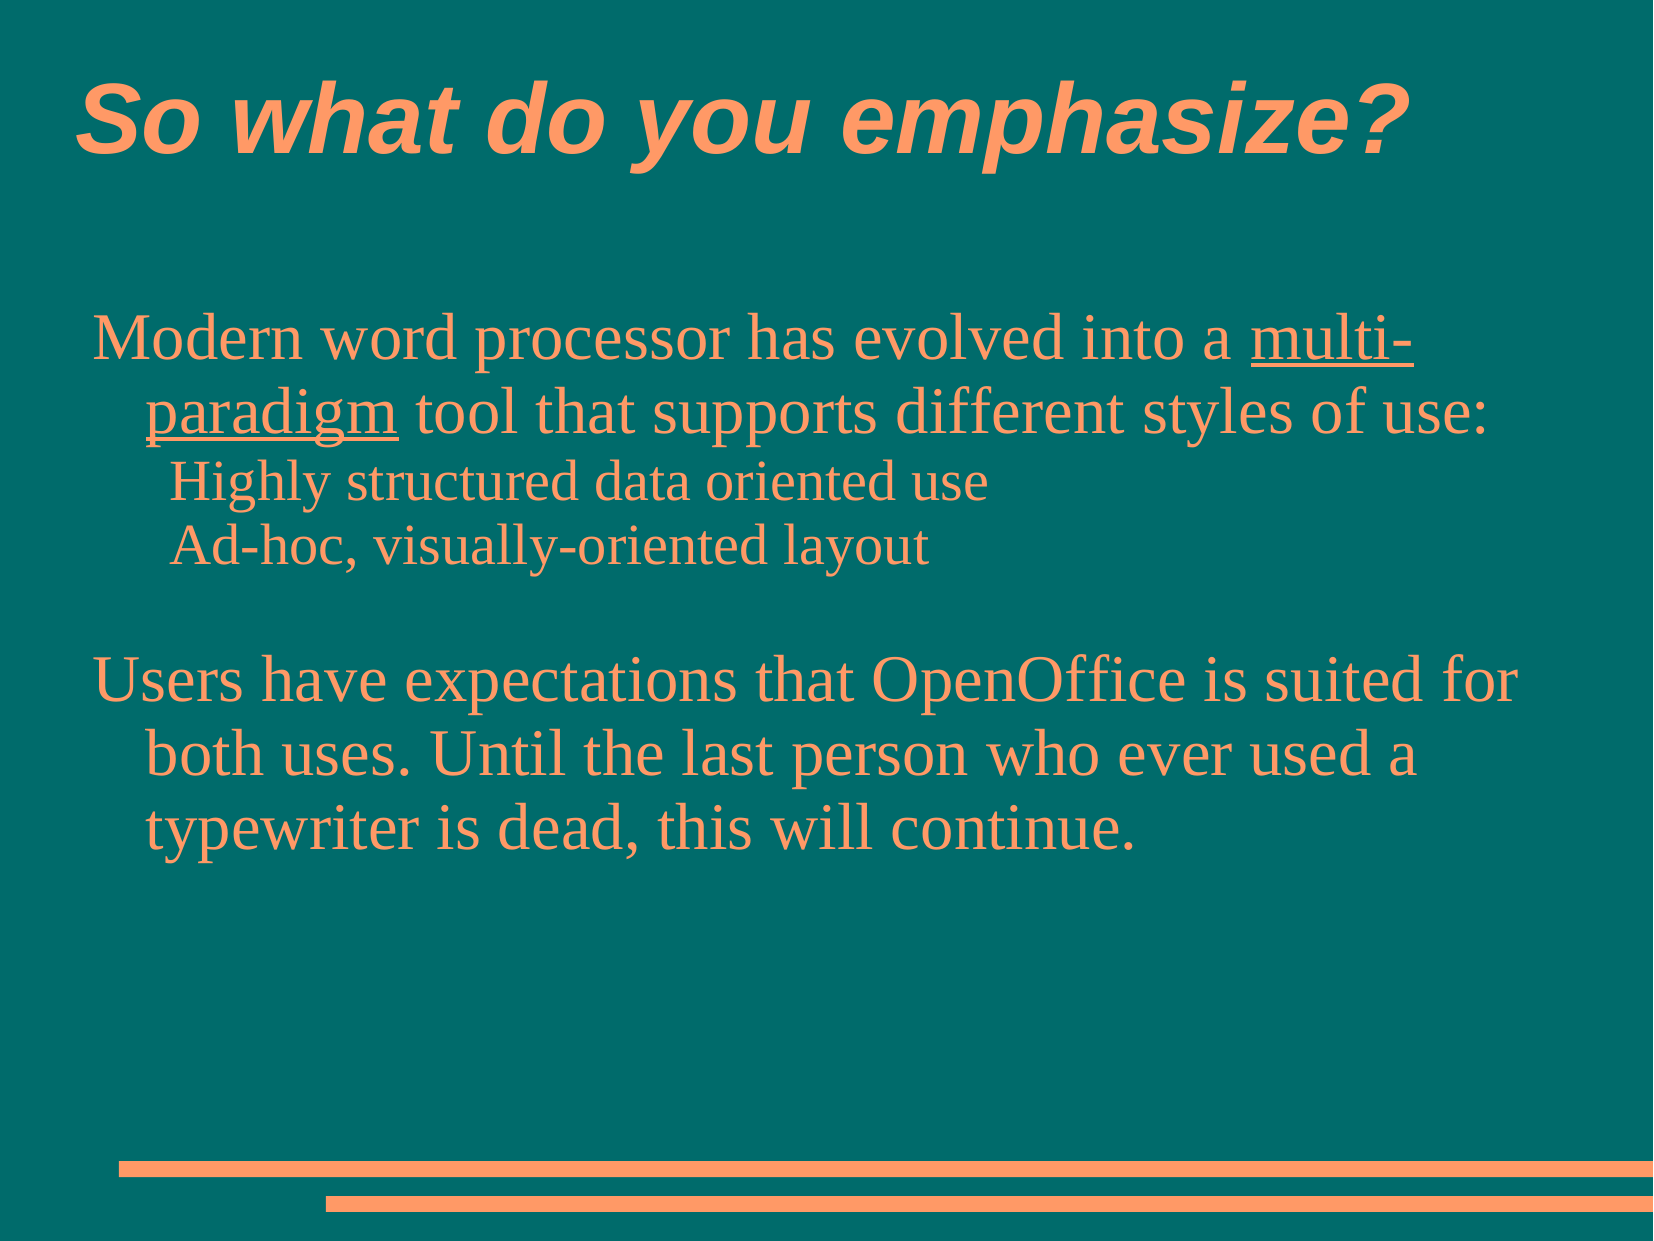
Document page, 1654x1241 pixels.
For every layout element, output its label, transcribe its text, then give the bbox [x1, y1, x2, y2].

title So what do you emphasize? [75, 15, 1576, 223]
list Modern word processor has evolved into a multi-paradigm tool that supports different styles of use: Highly structured data oriented use Ad-hoc, visually-oriented layout Users have expectations that OpenOffice is suited for both uses. Until the last person who ever used a typewriter is dead, this will continue. [75, 300, 1561, 1013]
